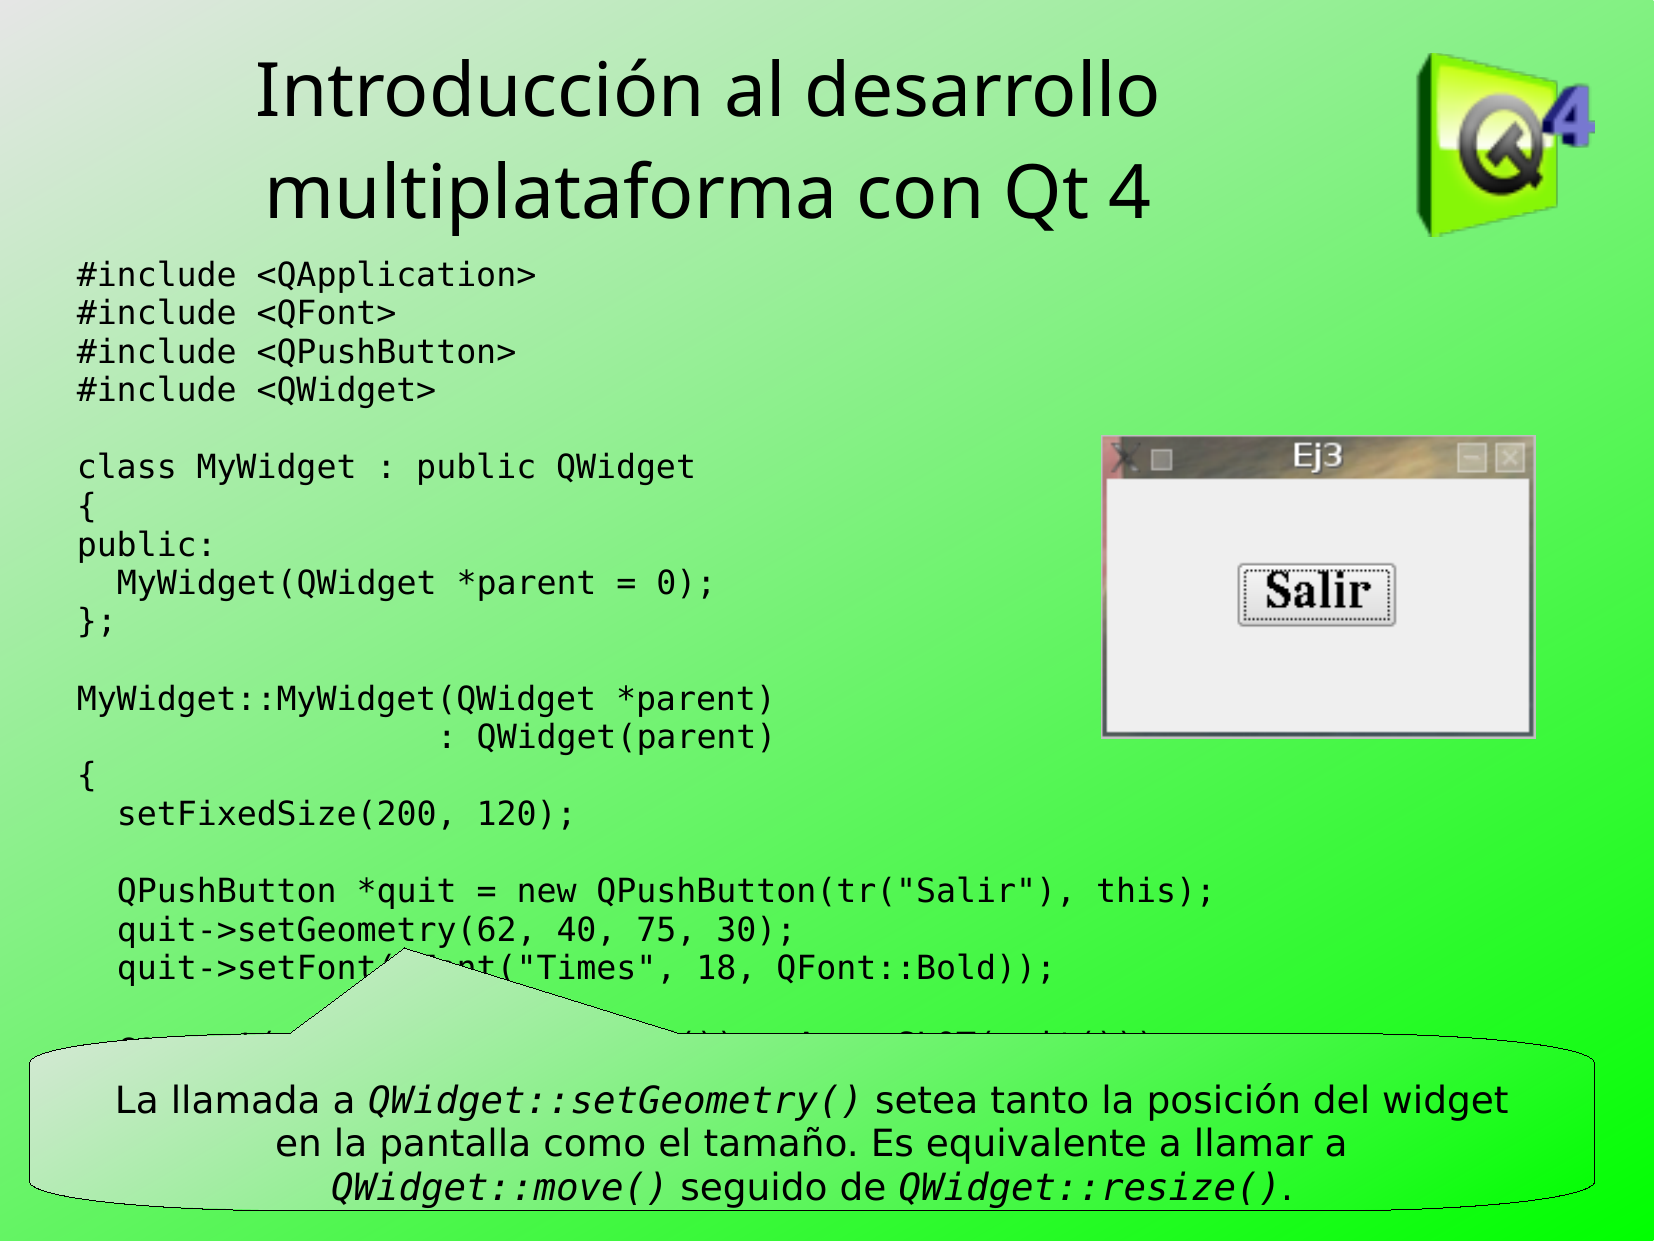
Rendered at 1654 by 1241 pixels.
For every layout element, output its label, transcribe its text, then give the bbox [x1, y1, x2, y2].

text_box Lisandro Damián Nicanor Pérez Meyer – Septiembre 2007 [88, 1184, 1595, 1213]
subtitle #include <QApplication> #include <QFont> #include <QPushButton> #include <QWidget> class MyWidget : public QWidget { public: MyWidget(QWidget *parent = 0); }; MyWidget::MyWidget(QWidget *parent) : QWidget(parent) { setFixedSize(200, 120); QPushButton *quit = new QPushButton(tr("Salir"), this); quit->setGeometry(62, 40, 75, 30); quit->setFont(QFont("Times", 18, QFont::Bold)); connect(quit, SIGNAL(clicked()), qApp, SLOT(quit())); } [76, 255, 1565, 1049]
text_box La llamada a QWidget::setGeometry() setea tanto la posición del widget en la pantalla como el tamaño. Es equivalente a llamar a QWidget::move() seguido de QWidget::resize(). [29, 947, 1595, 1211]
picture [1412, 53, 1595, 237]
title Introducción al desarrollo multiplataforma con Qt 4 [147, 11, 1270, 255]
